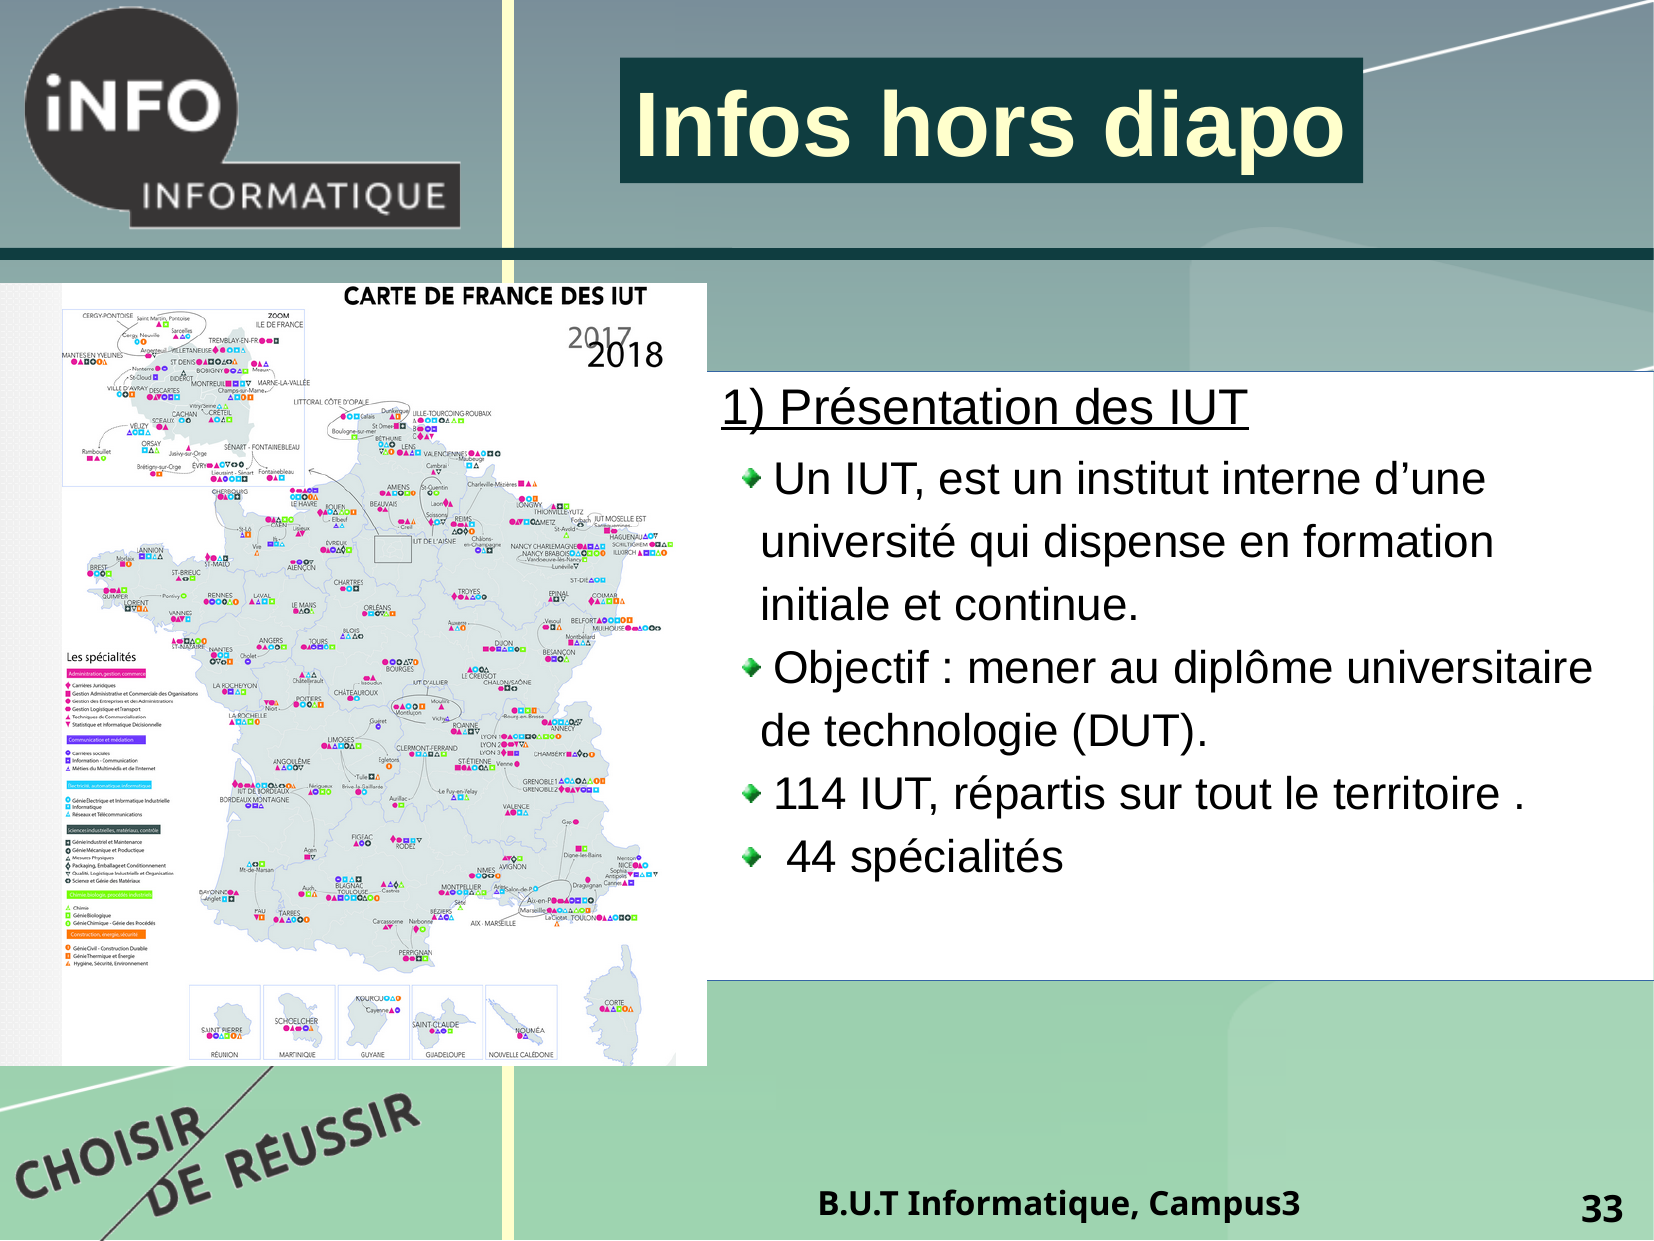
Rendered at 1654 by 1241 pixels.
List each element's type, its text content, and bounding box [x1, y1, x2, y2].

text_box Infos hors diapo [620, 57, 1364, 184]
text_box 1) Présentation des IUT Un IUT, est un institut interne d’une université qui dispense en formation initiale et continue. Objectif : mener au diplôme universitaire de technologie (DUT). 114 IUT, répartis sur tout le territoire . 44 spécialités [707, 371, 1654, 981]
picture [514, 0, 1654, 248]
picture [0, 260, 1654, 1241]
picture [0, 0, 502, 247]
